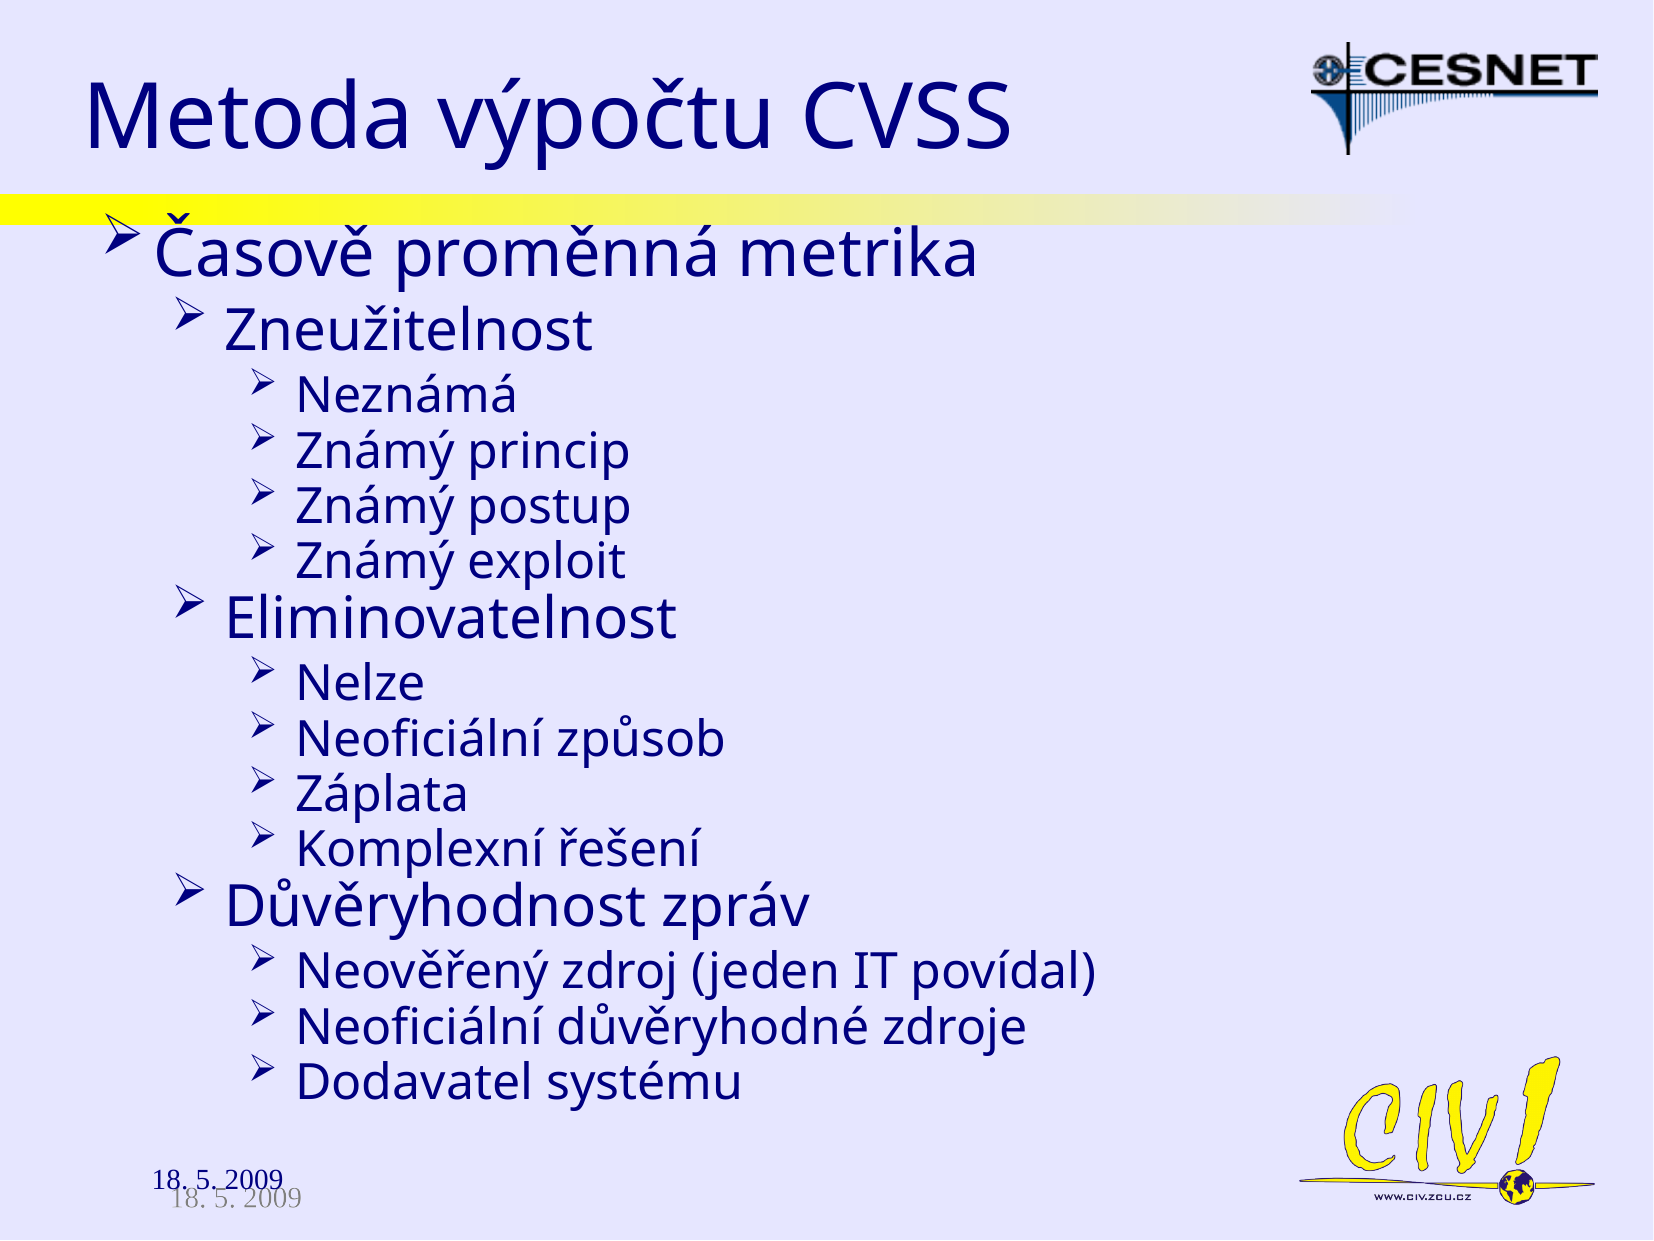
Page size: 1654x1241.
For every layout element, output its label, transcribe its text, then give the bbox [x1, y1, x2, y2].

picture [1299, 1140, 1595, 1205]
picture [1311, 42, 1598, 155]
title Metoda výpočtu CVSS [82, 49, 1571, 178]
list Časově proměnná metrika Zneužitelnost Neznámá Známý princip Známý postup Známý exploit Eliminovatelnost Nelze Neoficiální způsob Záplata Komplexní řešení Důvěryhodnost zpráv Neověřený zdroj (jeden IT povídal) Neoficiální důvěryhodné zdroje Dodavatel systému [82, 236, 1629, 1140]
